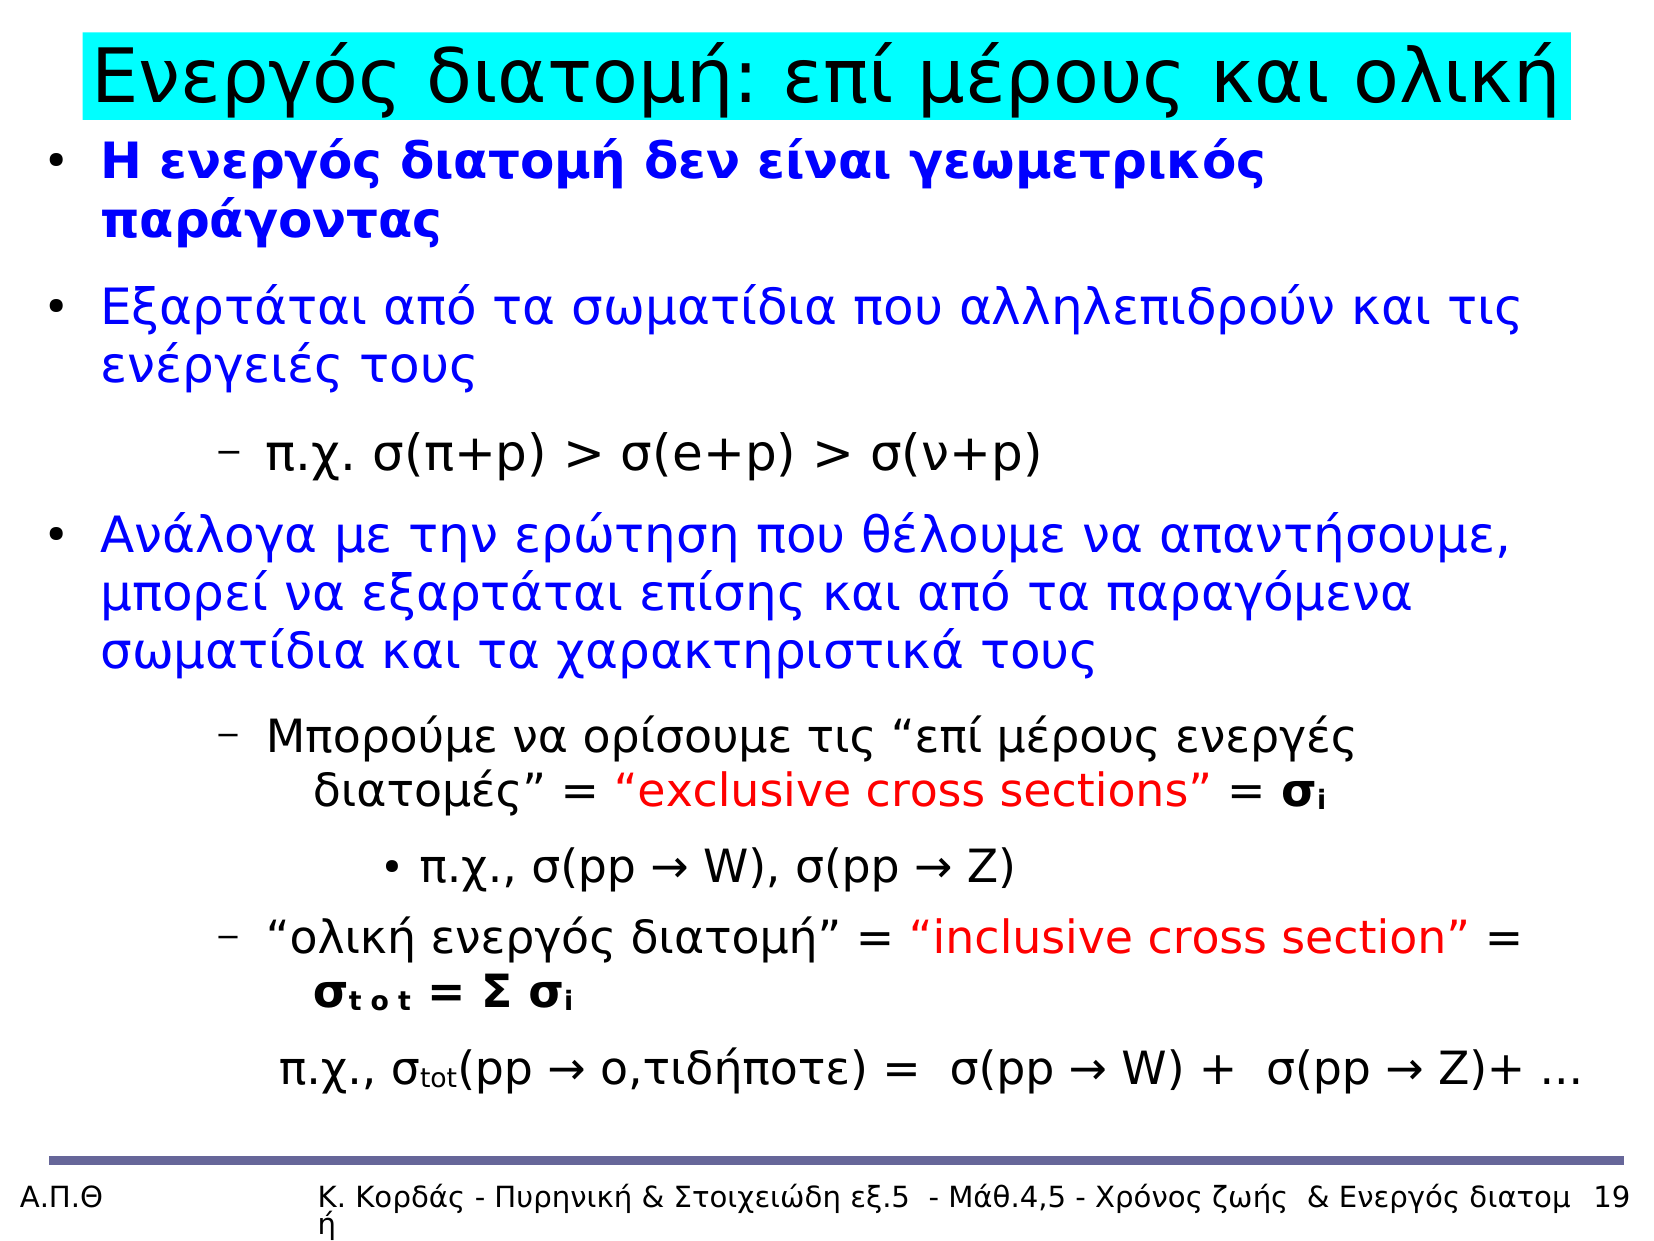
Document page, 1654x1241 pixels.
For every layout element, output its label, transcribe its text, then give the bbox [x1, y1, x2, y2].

list Η ενεργός διατομή δεν είναι γεωμετρικός παράγοντας Εξαρτάται από τα σωματίδια που αλληλεπιδρούν και τις ενέργειές τους π.χ. σ(π+p) > σ(e+p) > σ(ν+p) Ανάλογα με την ερώτηση που θέλουμε να απαντήσουμε, μπορεί να εξαρτάται επίσης και από τα παραγόμενα σωματίδια και τα χαρακτηριστικά τους Mπορούμε να ορίσουμε τις “επί μέρους ενεργές διατομές” = “exclusive cross sections” = σi π.χ., σ(pp → W), σ(pp → Z) “ολική ενεργός διατομή” = “inclusive cross section” = σt o t = Σ σi π.χ., σtot(pp → ο,τιδήποτε) = σ(pp → W) + σ(pp → Z)+ ... [29, 132, 1597, 1193]
title Ενεργός διατομή: επί μέρους και ολική [82, 32, 1571, 120]
